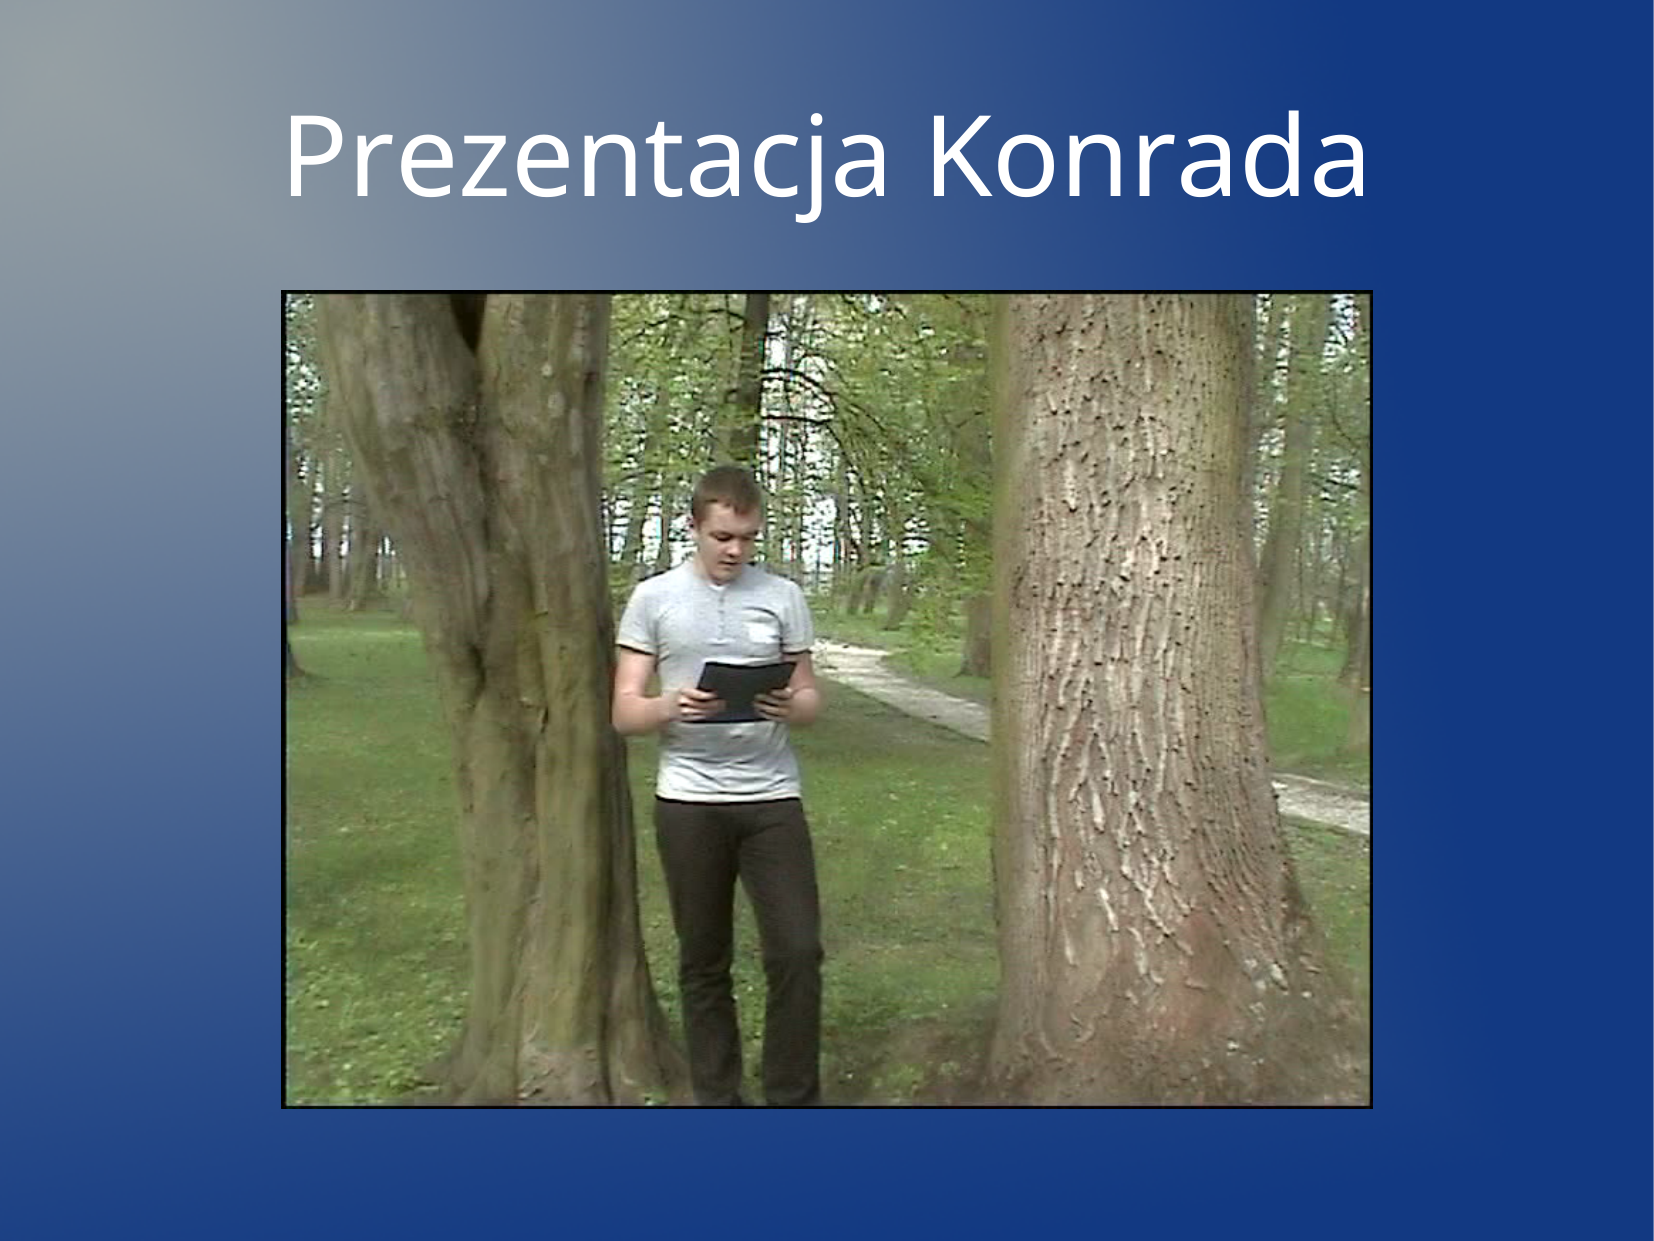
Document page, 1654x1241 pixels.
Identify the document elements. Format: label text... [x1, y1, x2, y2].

picture [0, 0, 1654, 1241]
title Prezentacja Konrada [82, 49, 1571, 257]
